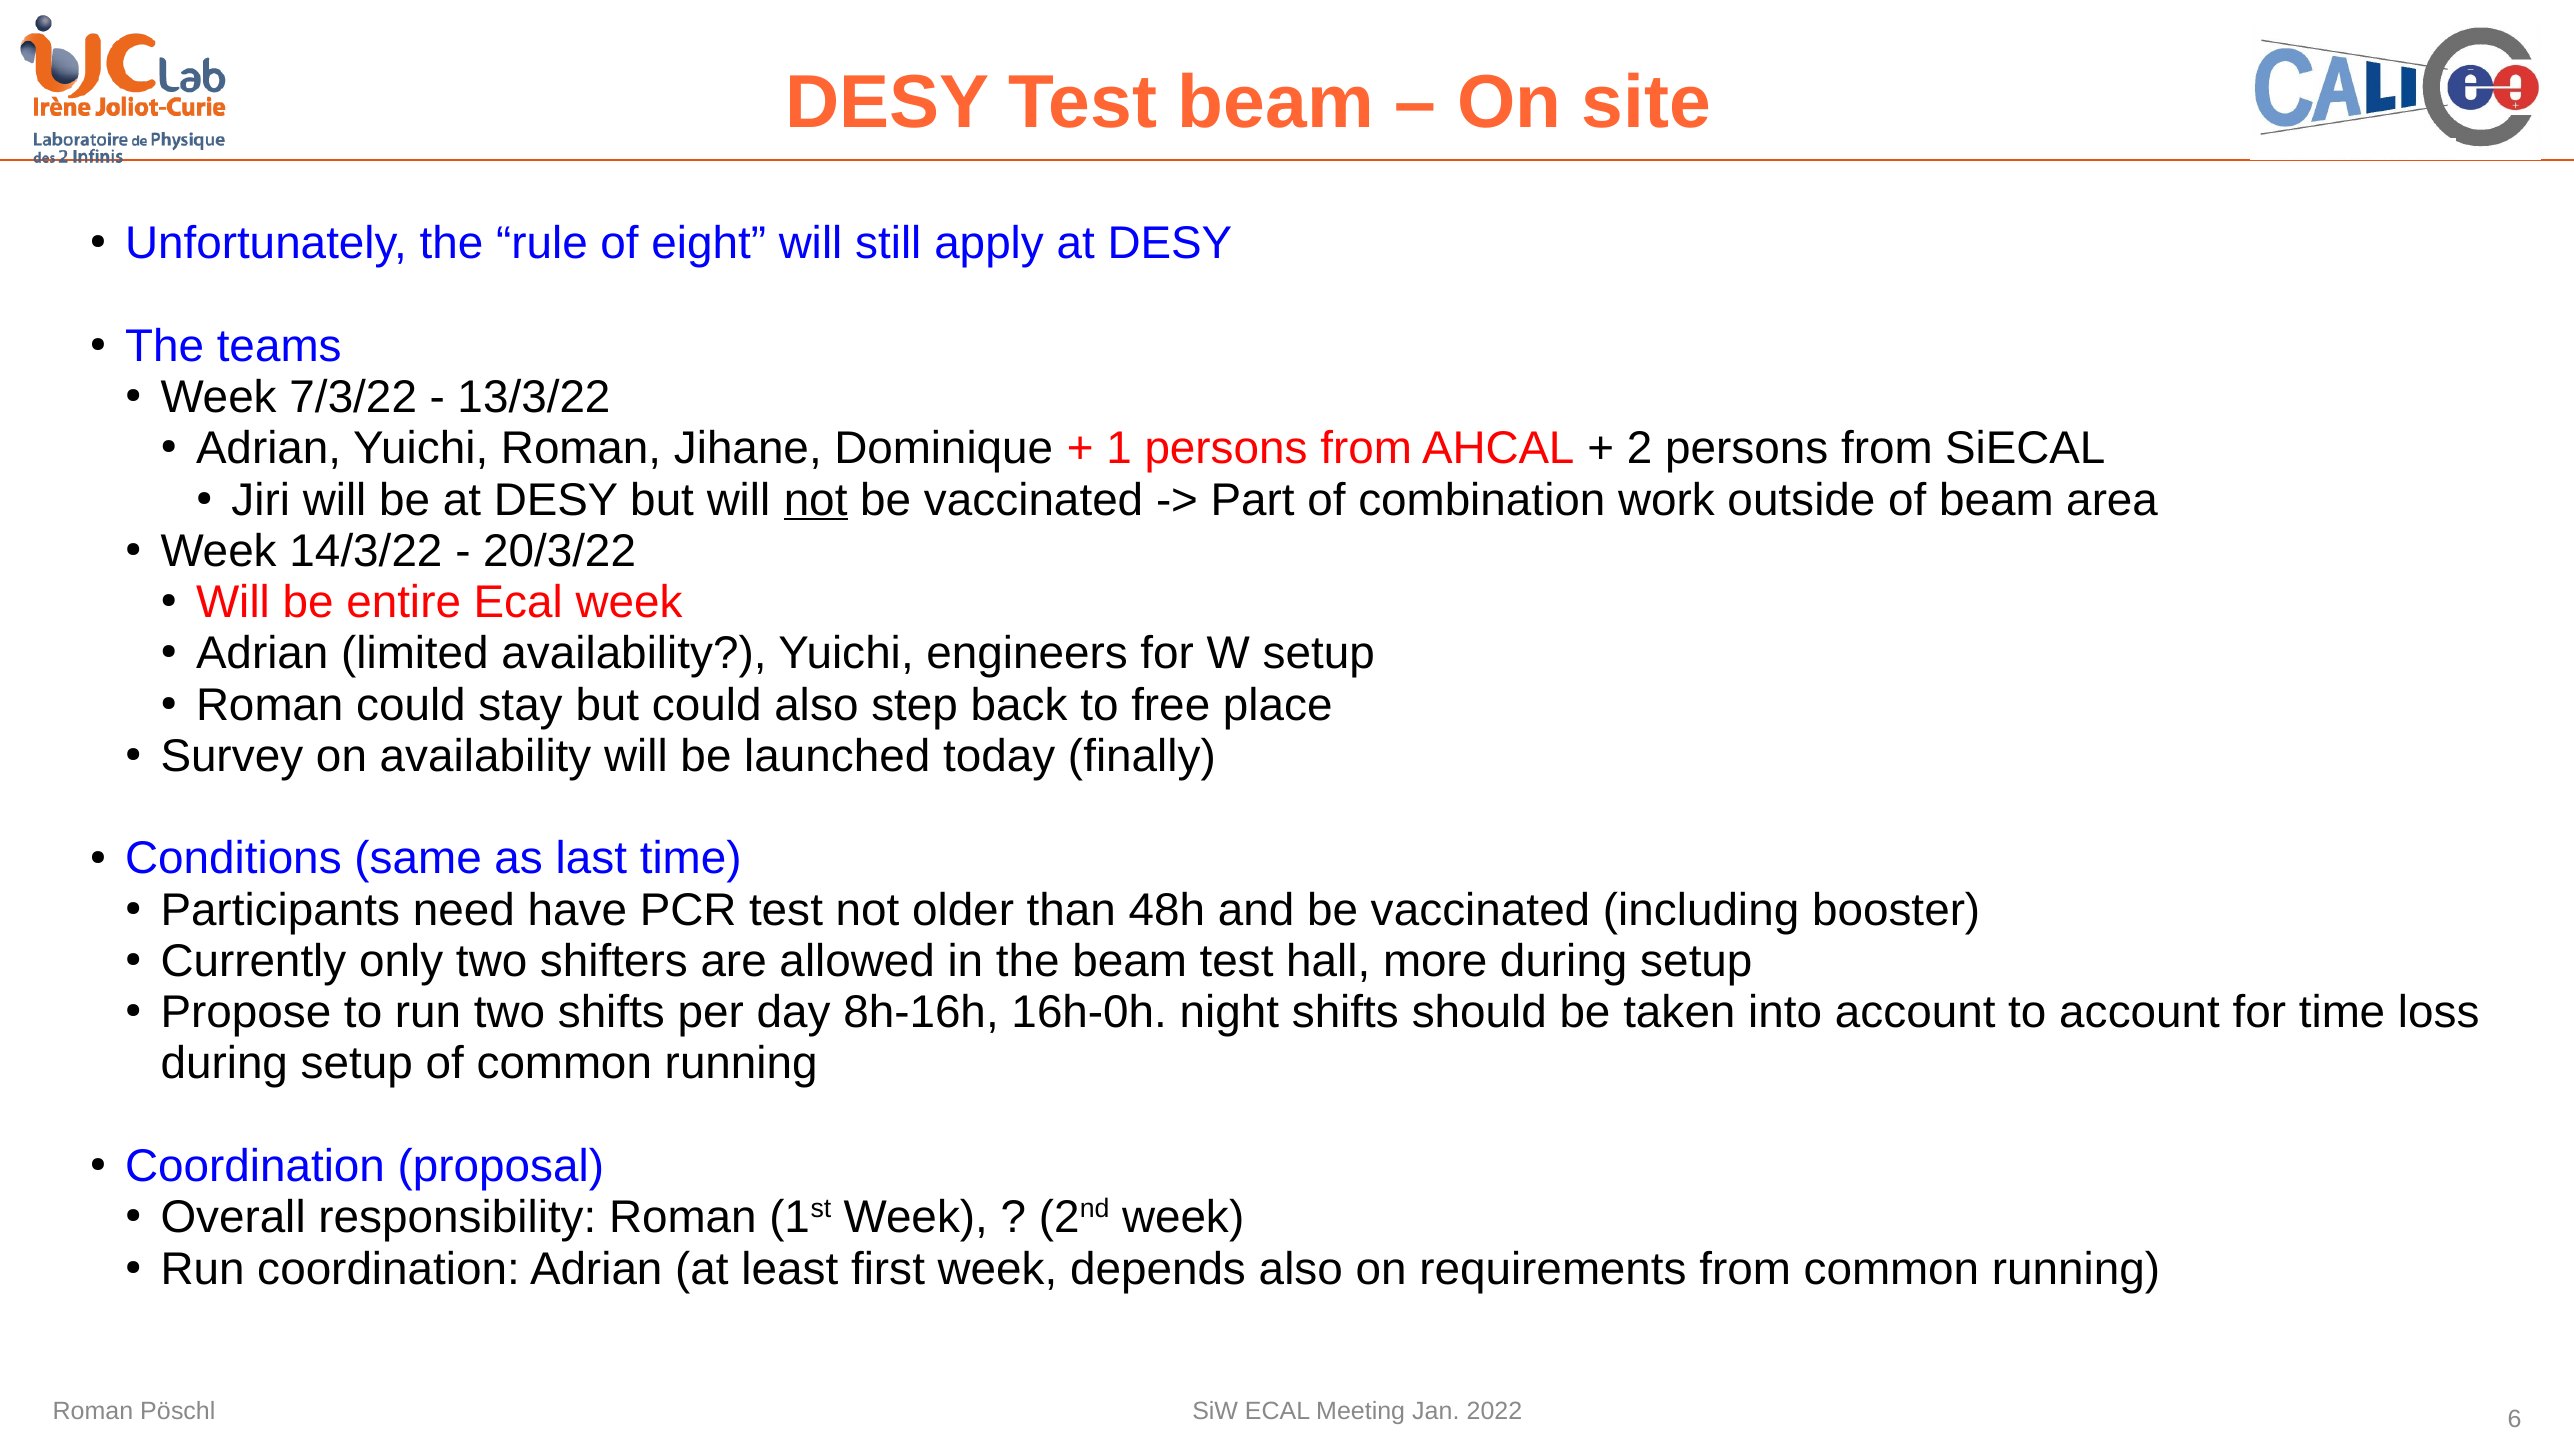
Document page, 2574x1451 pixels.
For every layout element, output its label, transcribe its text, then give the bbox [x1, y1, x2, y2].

picture [2250, 22, 2541, 160]
title DESY Test beam – On site [90, 53, 2407, 151]
text_box Unfortunately, the “rule of eight” will still apply at DESY The teams Week 7/3/22 - 13/3/22 Adrian, Yuichi, Roman, Jihane, Dominique + 1 persons from AHCAL + 2 persons from SiECAL Jiri will be at DESY but will not be vaccinated -> Part of combination work outside of beam area Week 14/3/22 - 20/3/22 Will be entire Ecal week Adrian (limited availability?), Yuichi, engineers for W setup Roman could stay but could also step back to free place Survey on availability will be launched today (finally) Conditions (same as last time) Participants need have PCR test not older than 48h and be vaccinated (including booster) Currently only two shifters are allowed in the beam test hall, more during setup Propose to run two shifts per day 8h-16h, 16h-0h. night shifts should be taken into account to account for time loss during setup of common running Coordination (proposal) Overall responsibility: Roman (1st Week), ? (2nd week) Run coordination: Adrian (at least first week, depends also on requirements from common running) [75, 210, 2497, 1355]
picture [4, 0, 241, 178]
